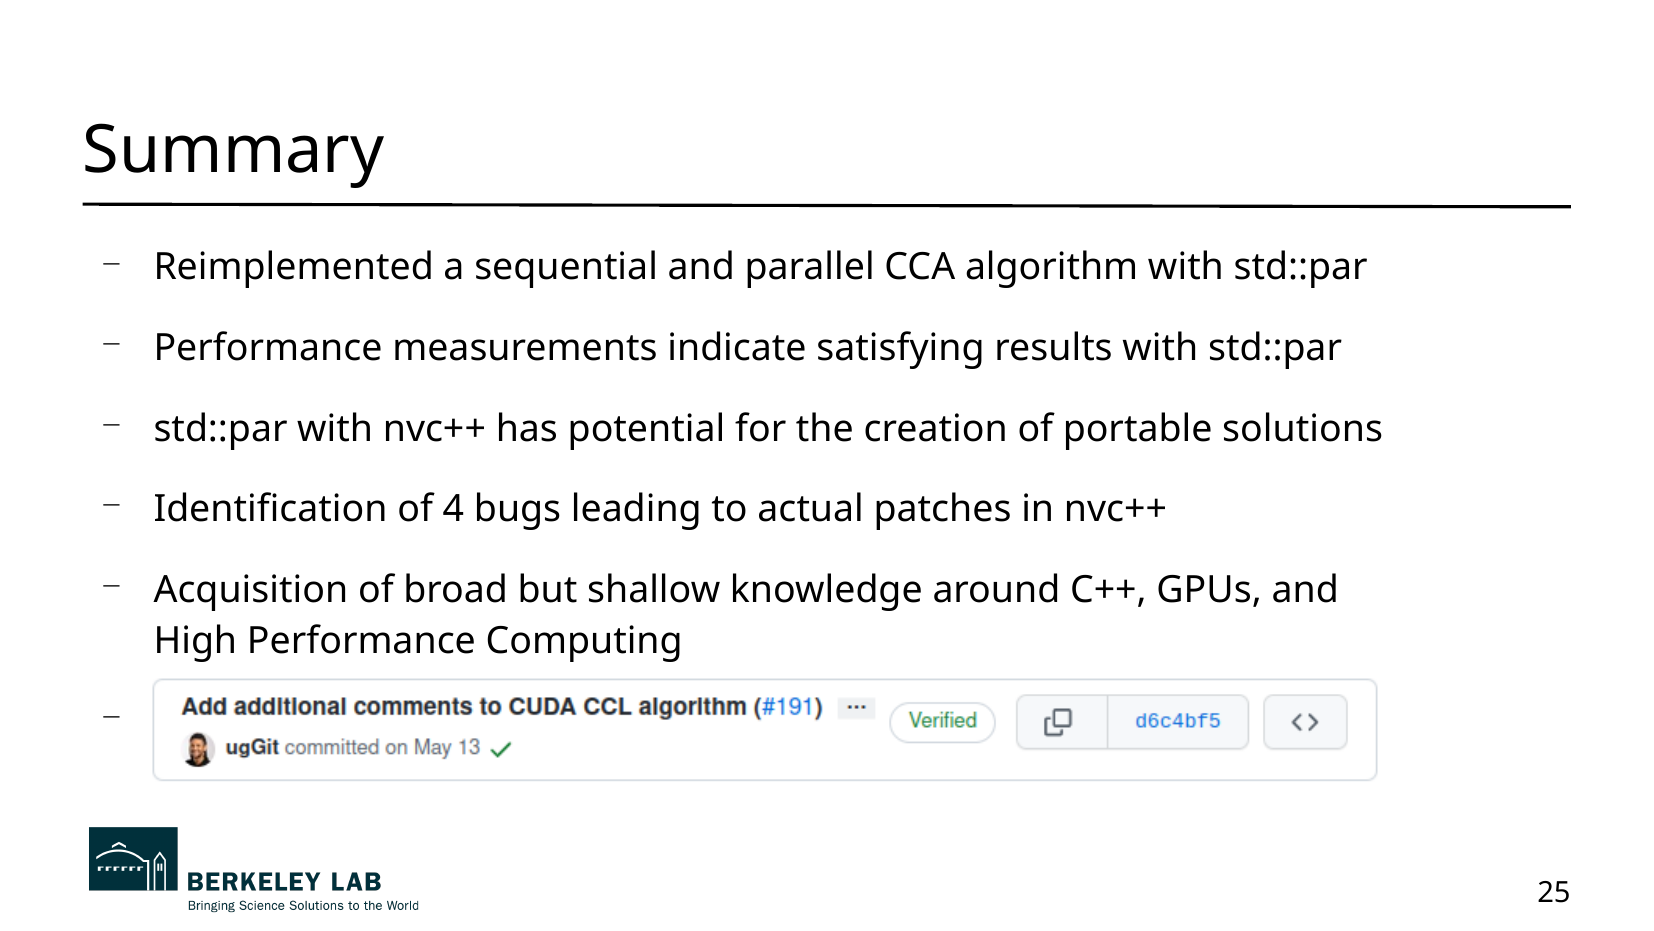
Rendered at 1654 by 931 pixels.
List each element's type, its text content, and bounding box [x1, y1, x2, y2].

list Reimplemented a sequential and parallel CCA algorithm with std::par Performance measurements indicate satisfying results with std::par std::par with nvc++ has potential for the creation of portable solutions Identification of 4 bugs leading to actual patches in nvc++ Acquisition of broad but shallow knowledge around C++, GPUs, and High Performance Computing Contribution to traccc [82, 240, 1571, 826]
title Summary [82, 37, 1571, 193]
picture [71, 809, 436, 930]
picture [145, 671, 1384, 786]
